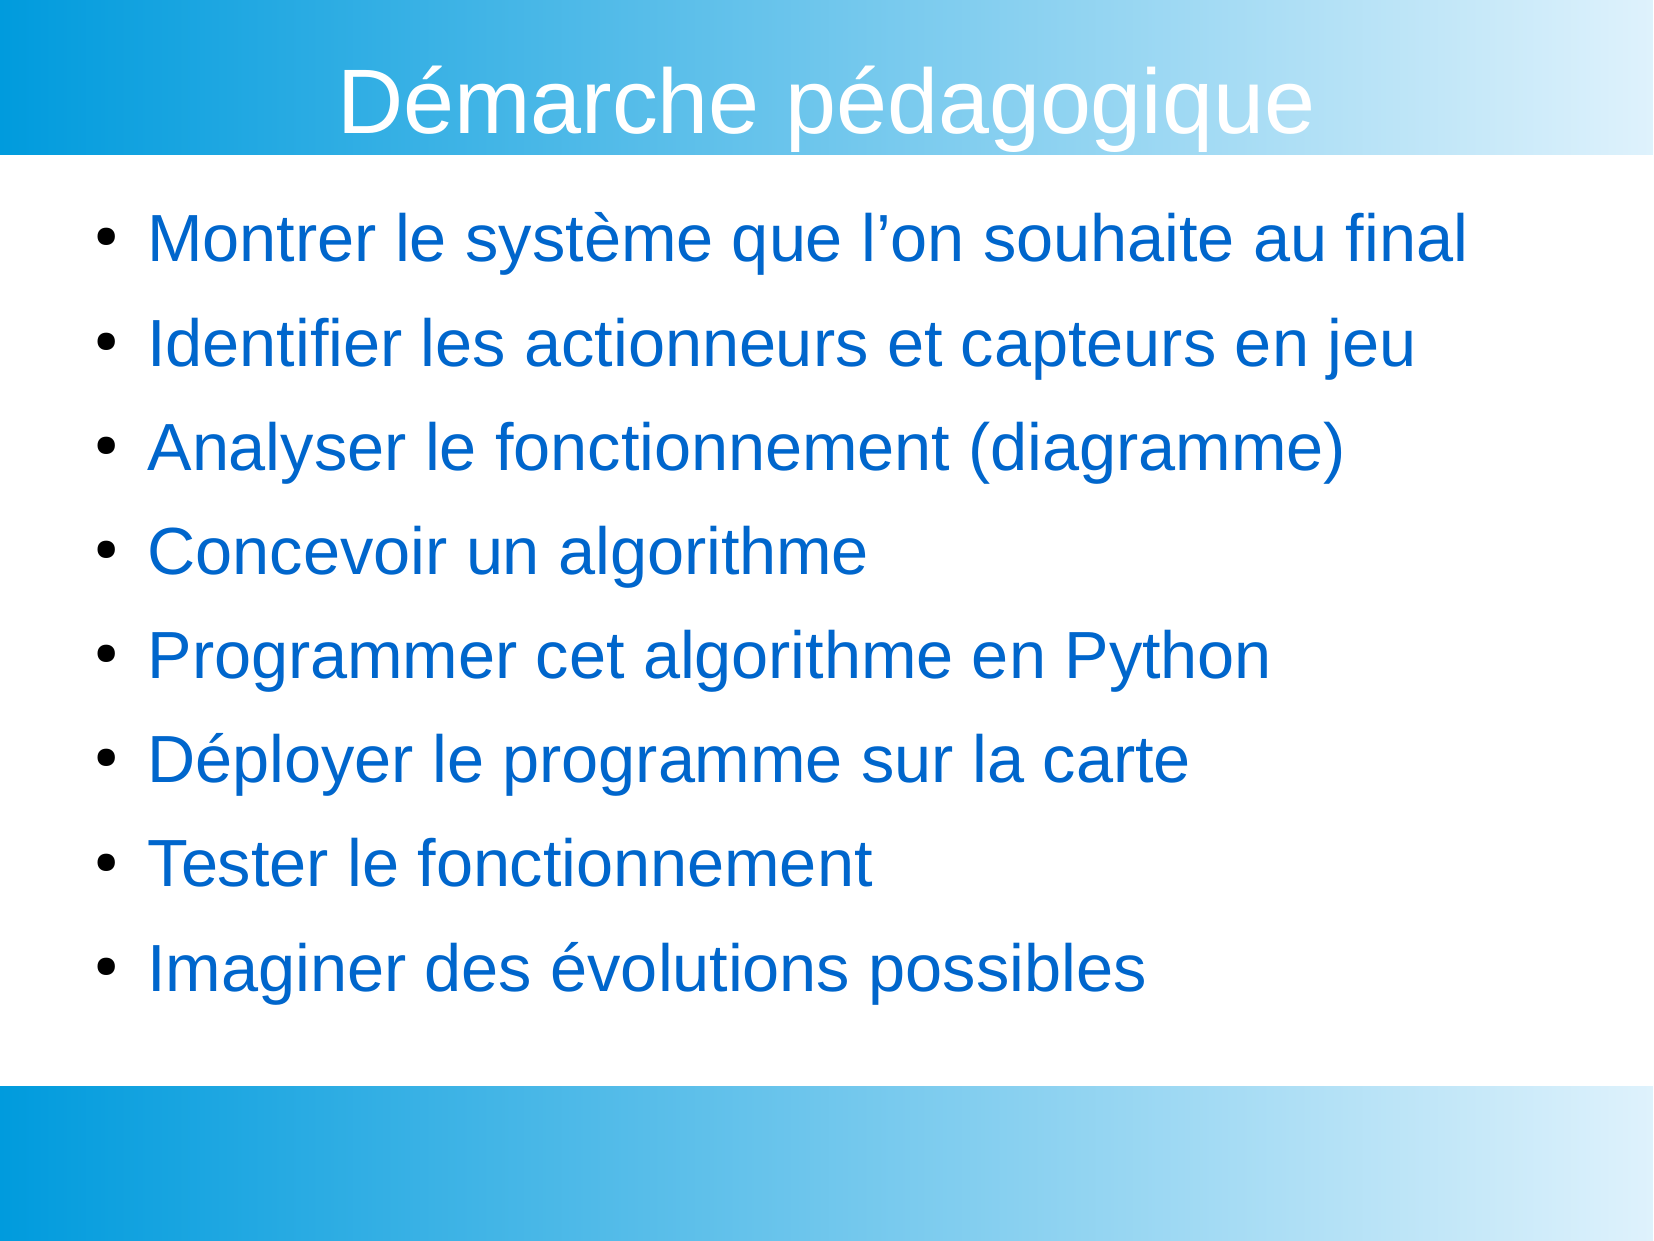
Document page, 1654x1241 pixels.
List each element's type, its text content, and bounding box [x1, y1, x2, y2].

title Démarche pédagogique [82, 49, 1571, 155]
list Montrer le système que l’on souhaite au final Identifier les actionneurs et capteurs en jeu Analyser le fonctionnement (diagramme) Concevoir un algorithme Programmer cet algorithme en Python Déployer le programme sur la carte Tester le fonctionnement Imaginer des évolutions possibles [76, 201, 1565, 1037]
